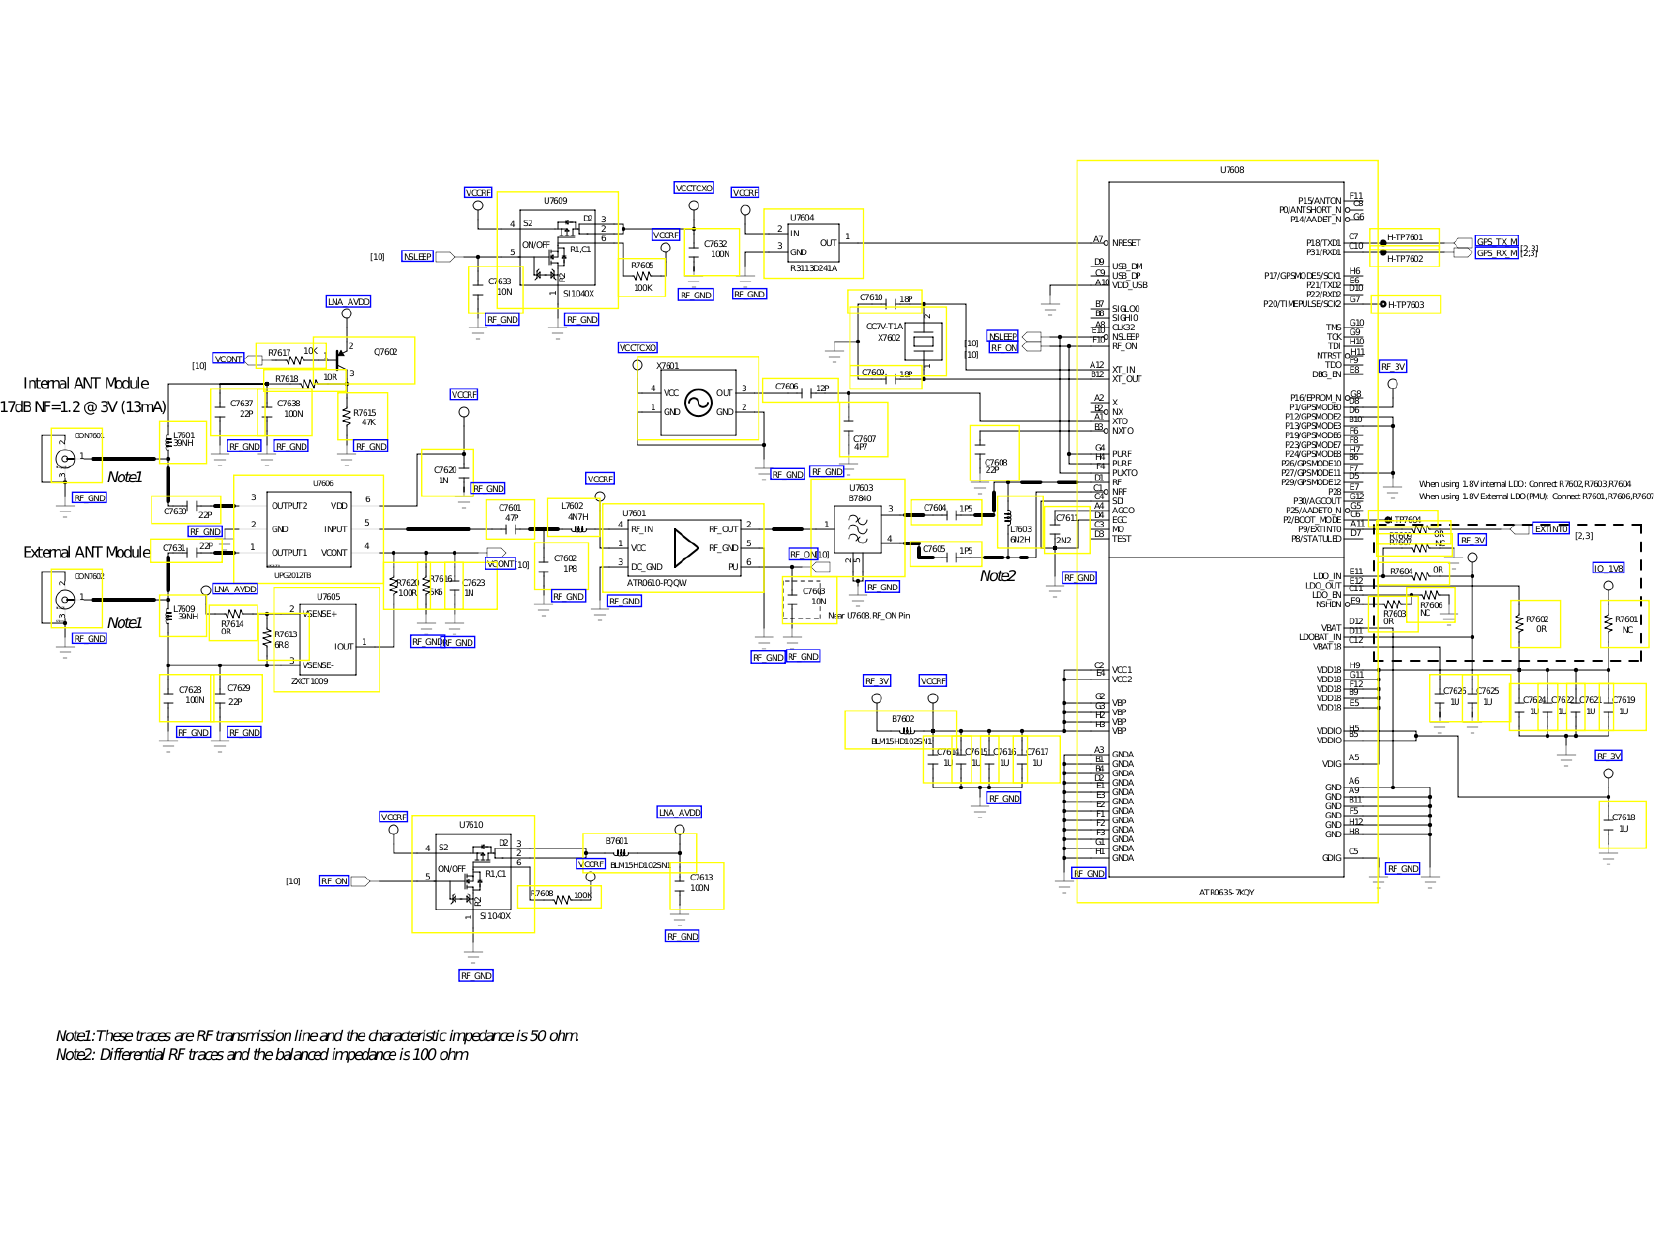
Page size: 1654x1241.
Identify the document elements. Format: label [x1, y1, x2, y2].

picture [0, 159, 1654, 1063]
